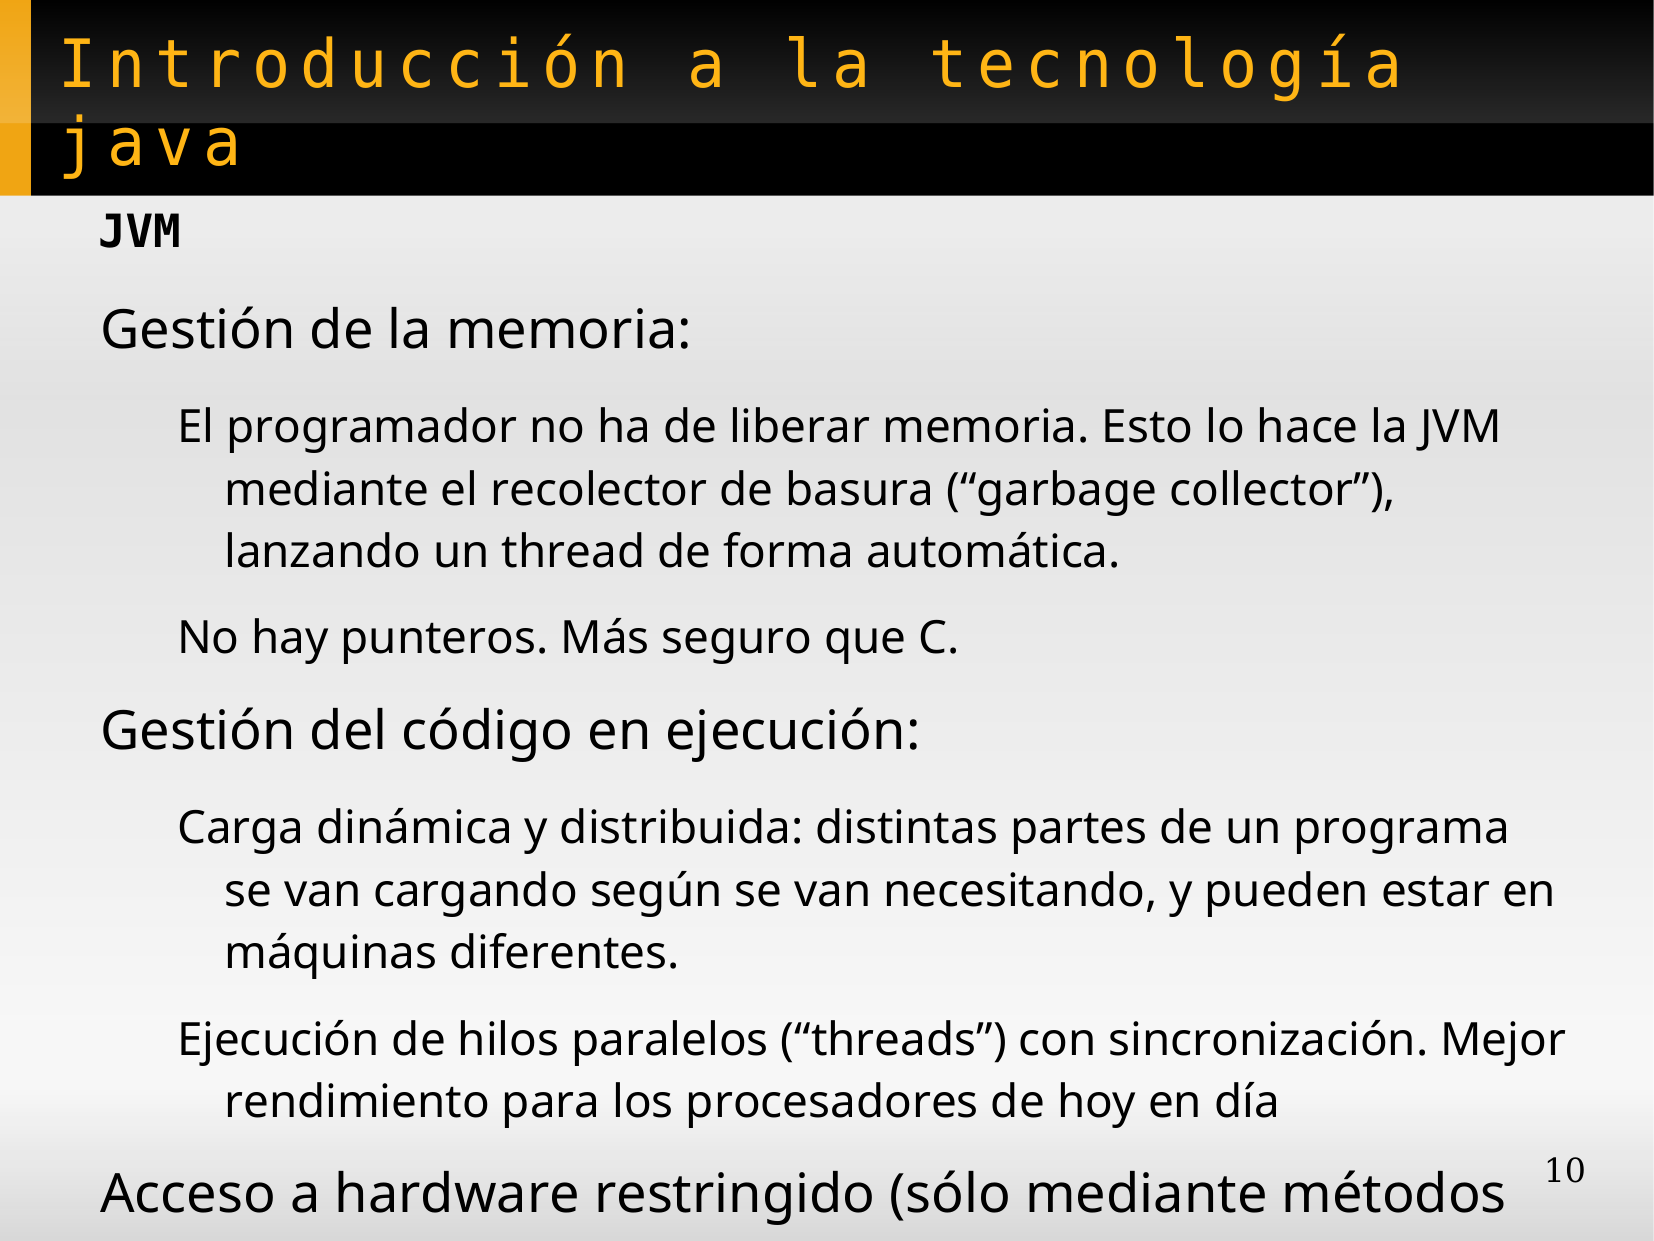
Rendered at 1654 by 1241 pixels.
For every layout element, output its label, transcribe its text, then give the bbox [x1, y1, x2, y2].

list Gestión de la memoria: El programador no ha de liberar memoria. Esto lo hace la JVM mediante el recolector de basura (“garbage collector”), lanzando un thread de forma automática. No hay punteros. Más seguro que C. Gestión del código en ejecución: Carga dinámica y distribuida: distintas partes de un programa se van cargando según se van necesitando, y pueden estar en máquinas diferentes. Ejecución de hilos paralelos (“threads”) con sincronización. Mejor rendimiento para los procesadores de hoy en día Acceso a hardware restringido (sólo mediante métodos nativos de otros lenguajes, no utilizables por applets) [82, 290, 1571, 1203]
text_box JVM [83, 197, 196, 266]
picture [0, 0, 1654, 1241]
title Introducción a la tecnología java [59, 25, 1595, 182]
